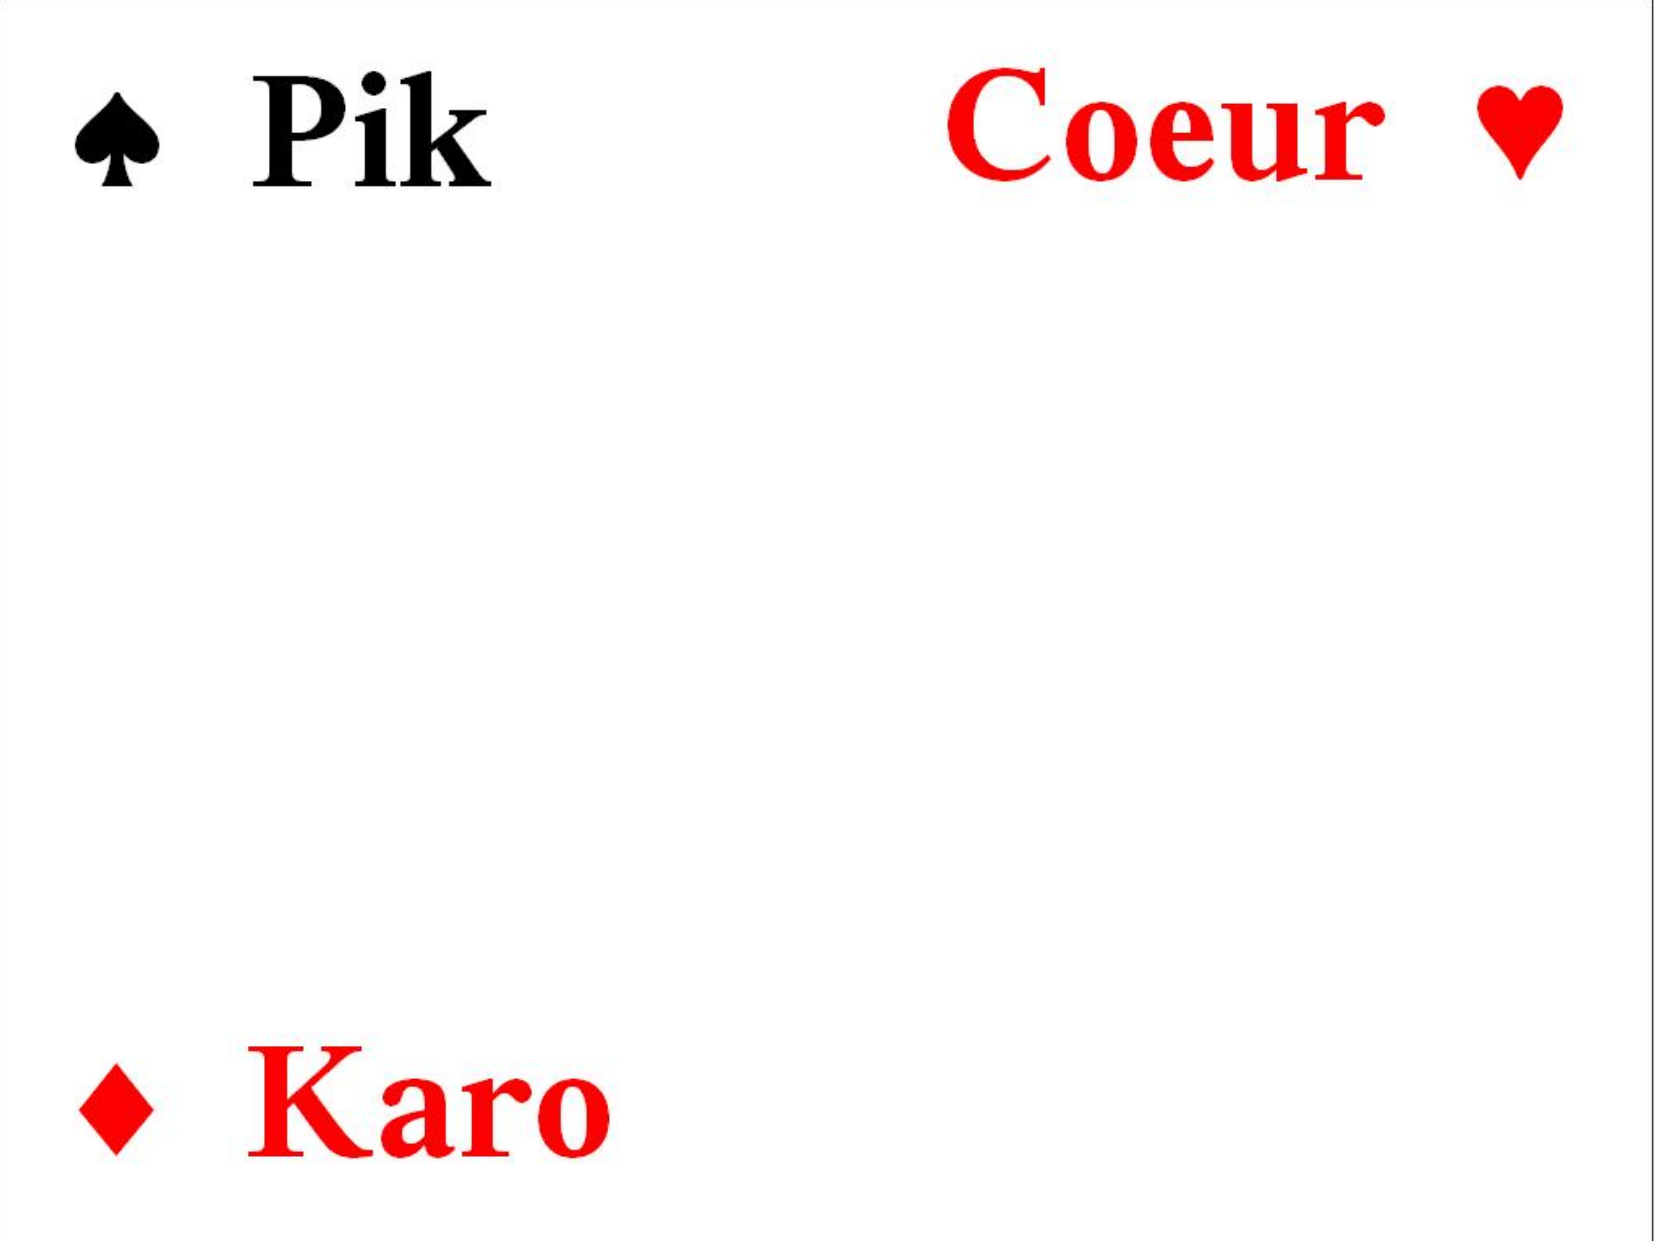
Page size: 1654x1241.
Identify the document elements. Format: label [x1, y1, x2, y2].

picture [0, 0, 1654, 1241]
text_box [29, 283, 1625, 1195]
